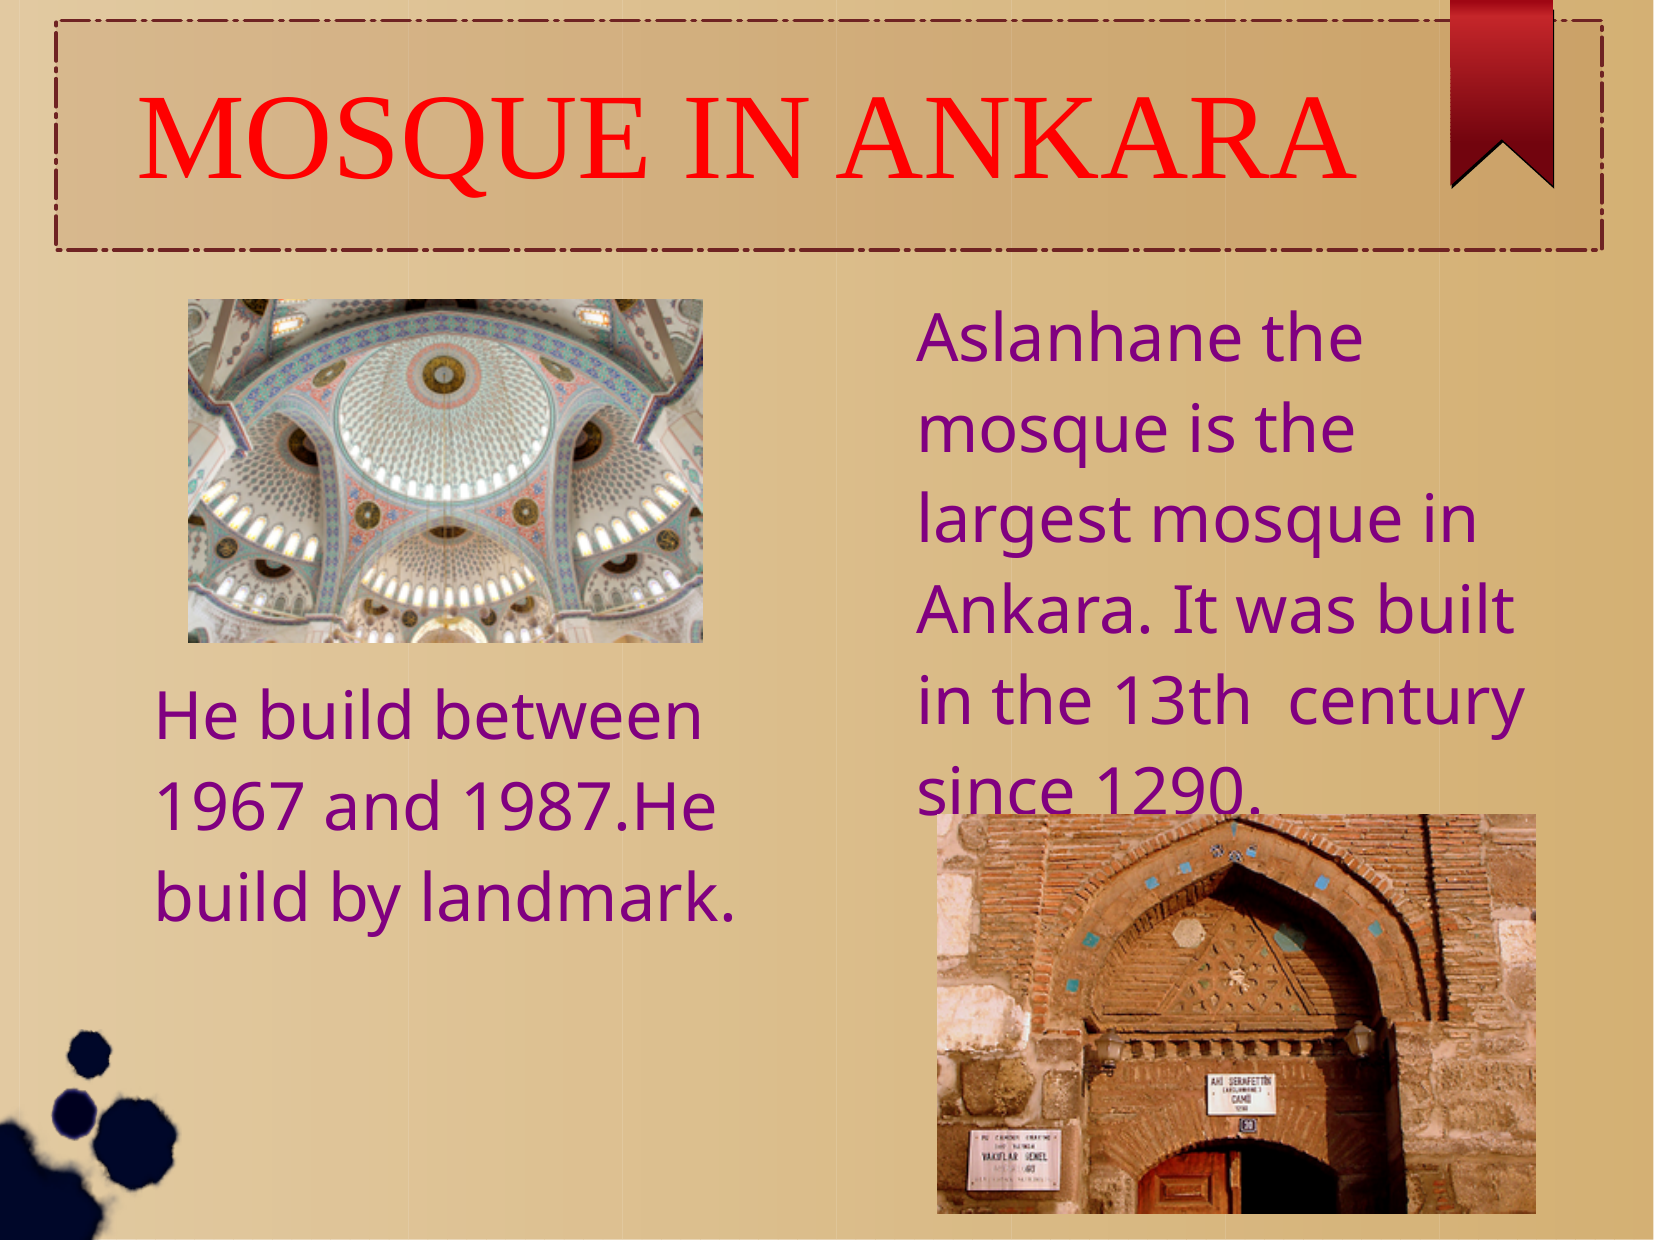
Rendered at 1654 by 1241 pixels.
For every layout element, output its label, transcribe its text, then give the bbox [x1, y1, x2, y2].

picture [937, 814, 1536, 1214]
list He build between 1967 and 1987.He build by landmark. [82, 668, 809, 1040]
picture [188, 299, 703, 643]
list Aslanhane the mosque is the largest mosque in Ankara. It was built in the 13th century since 1290. [845, 290, 1572, 1094]
title MOSQUE IN ANKARA [82, 47, 1412, 229]
